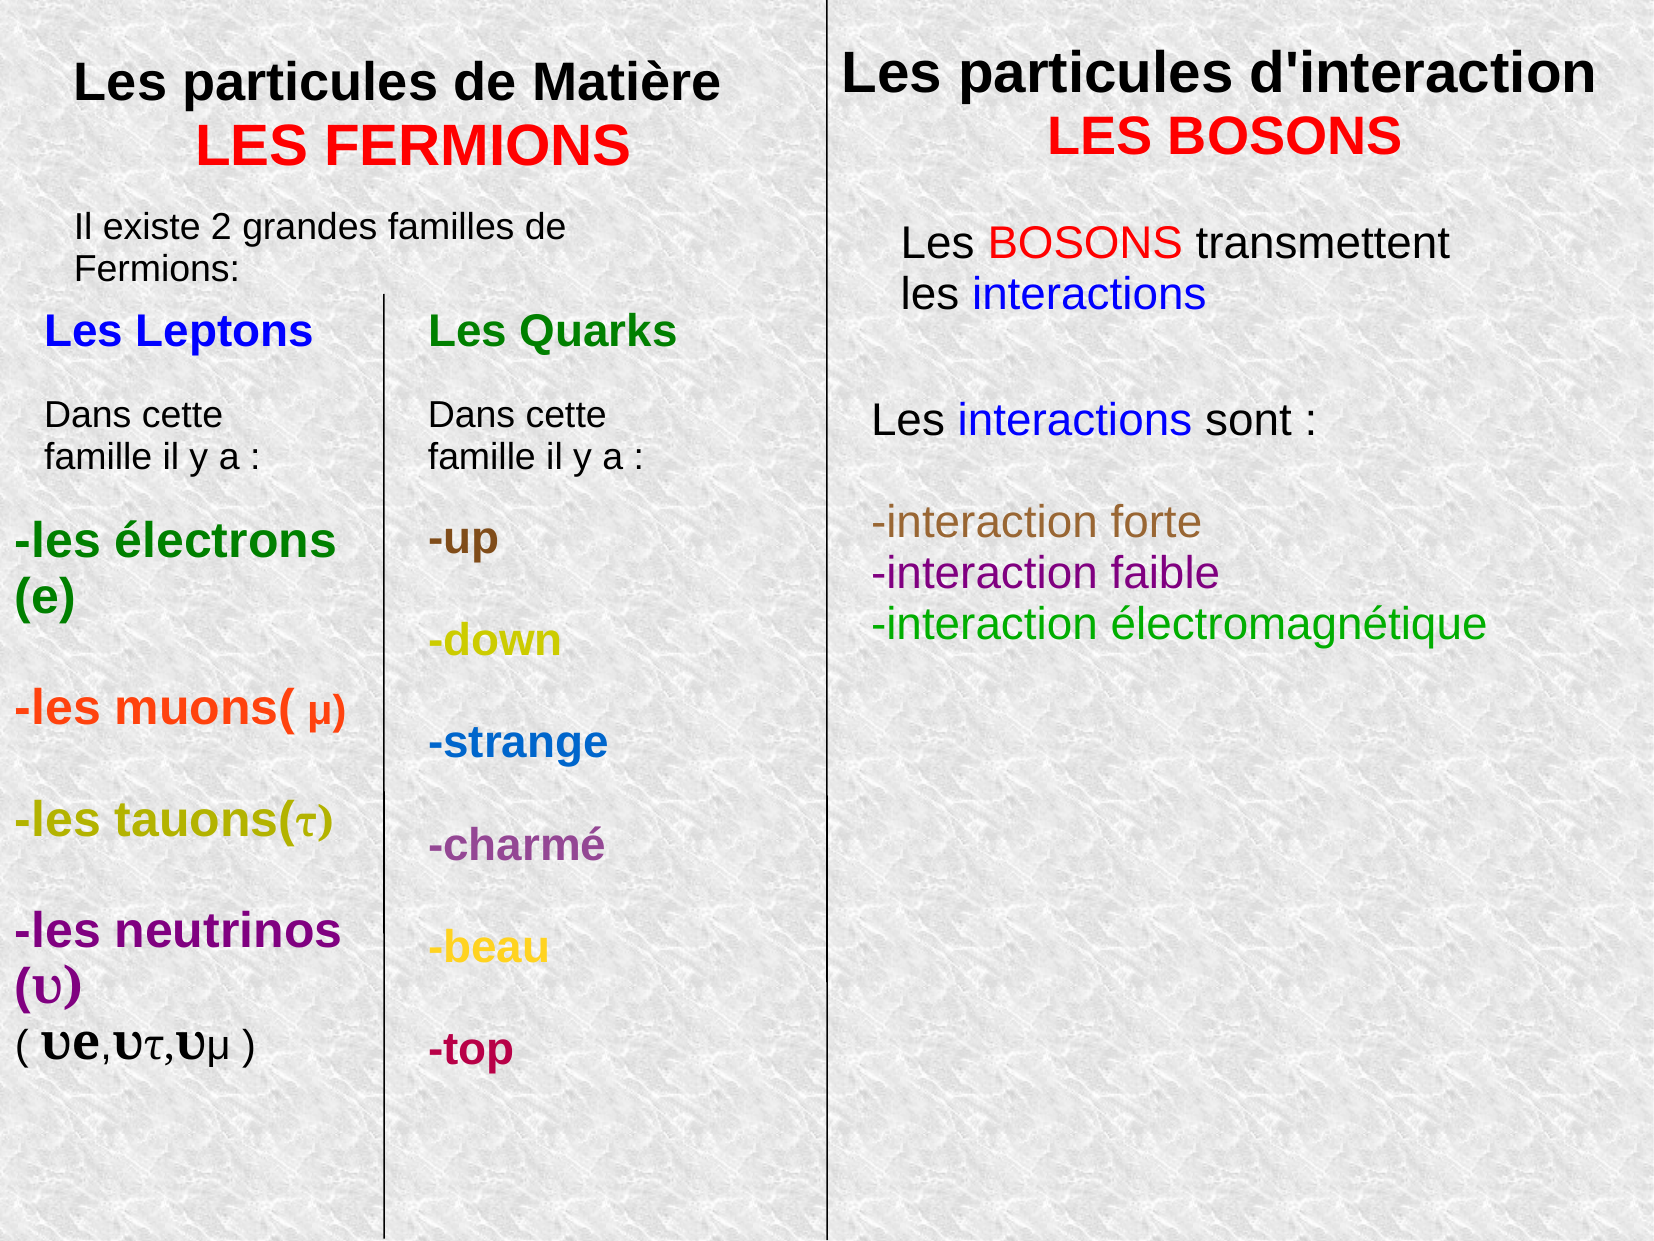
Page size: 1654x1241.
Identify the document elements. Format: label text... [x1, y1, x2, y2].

text_box Dans cette famille il y a : [413, 383, 739, 483]
text_box Les Quarks [413, 295, 798, 363]
text_box Les interactions sont : -interaction forte -interaction faible -interaction électromagnétique [856, 383, 1565, 654]
text_box Les particules de Matière LES FERMIONS [59, 41, 768, 185]
text_box -les électrons (e) -les muons( μ) -les tauons(τ) -les neutrinos (υ) ( υe,υτ,υμ ) [0, 502, 384, 1182]
text_box -up -down -strange -charmé -beau -top [413, 502, 768, 1134]
text_box Les particules d'interaction LES BOSONS [826, 29, 1625, 173]
text_box Les Leptons [29, 295, 355, 363]
picture [0, 0, 826, 1241]
picture [828, 0, 1654, 1241]
text_box Il existe 2 grandes familles de Fermions: [59, 196, 739, 296]
text_box Dans cette famille il y a : [29, 383, 355, 483]
text_box Les BOSONS transmettent les interactions [885, 206, 1506, 324]
